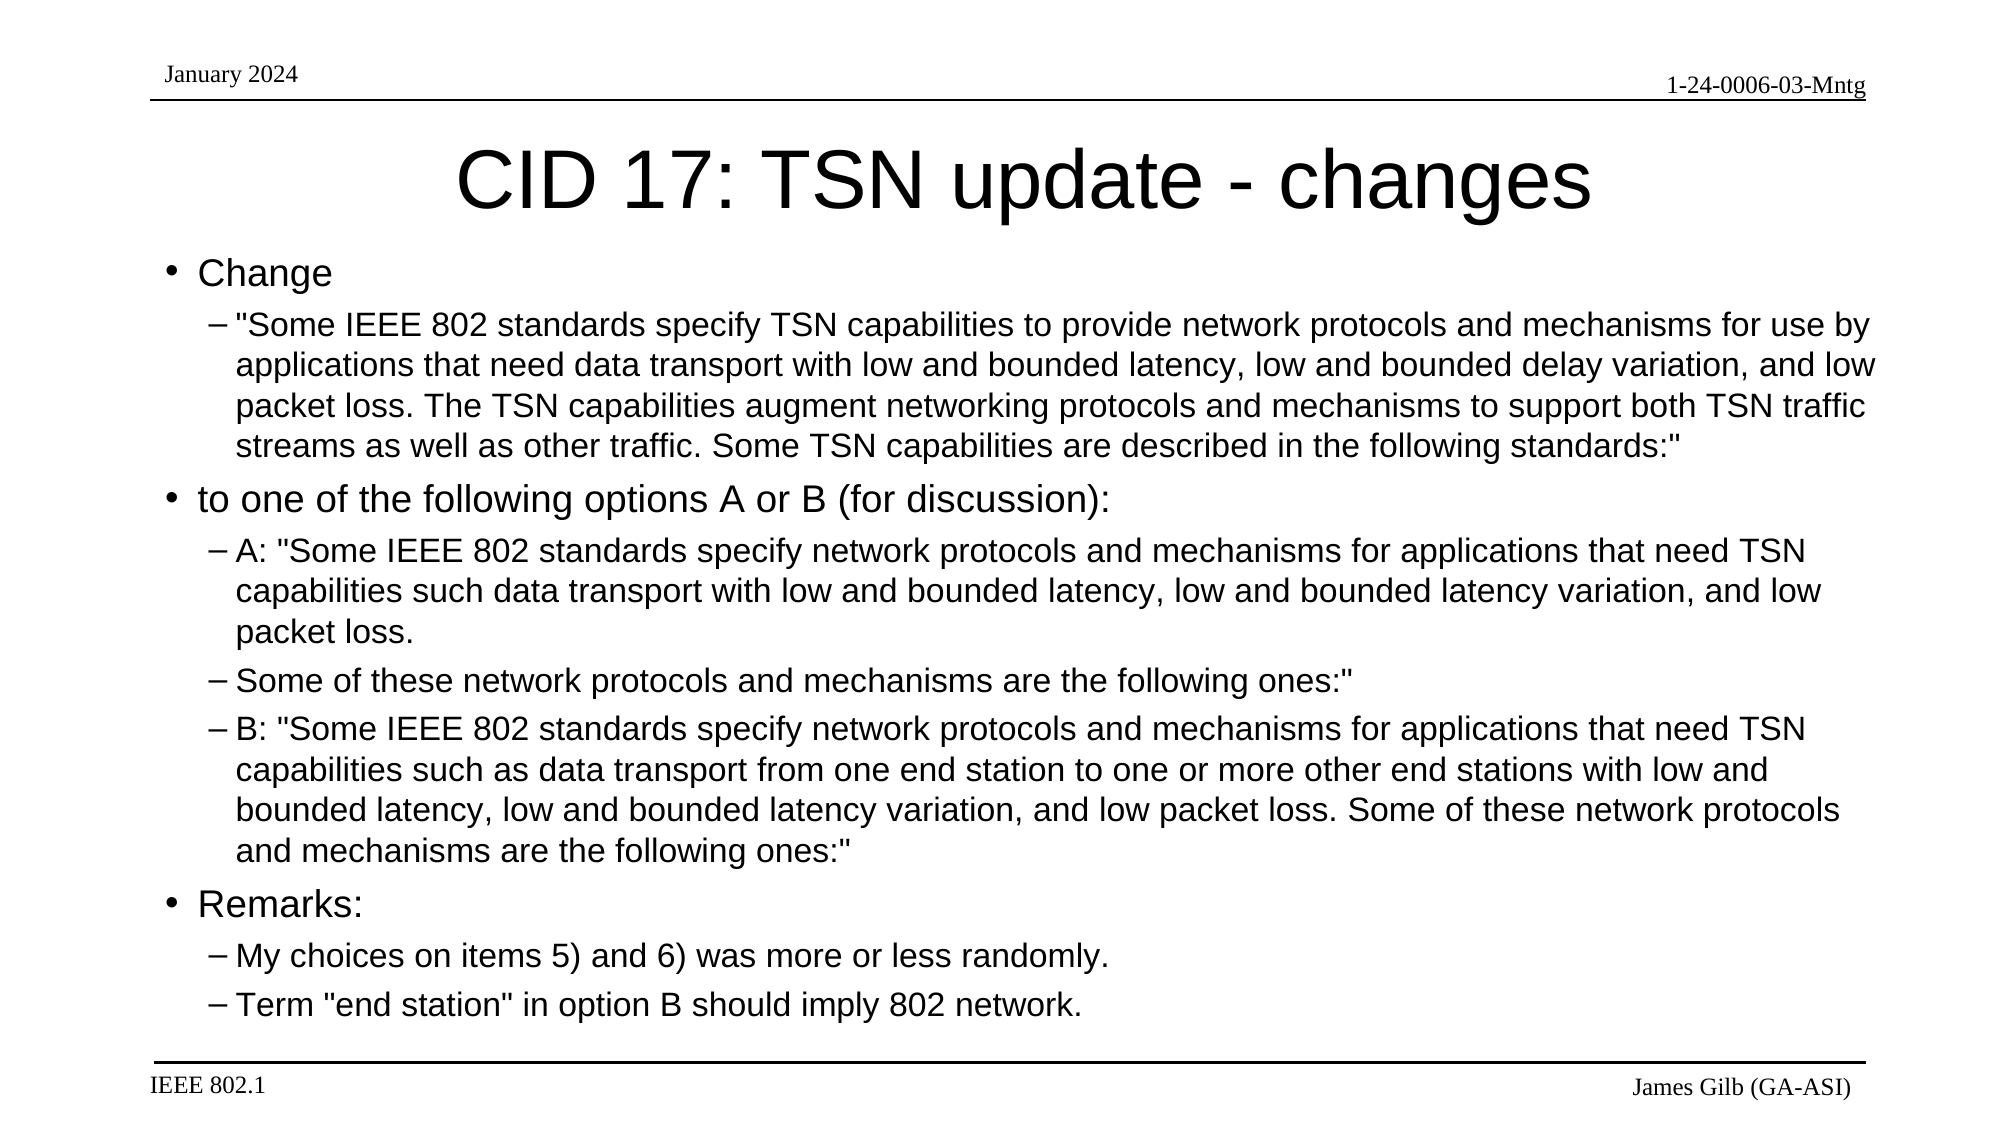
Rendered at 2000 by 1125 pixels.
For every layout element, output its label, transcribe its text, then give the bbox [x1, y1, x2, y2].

title CID 17: TSN update - changes [149, 112, 1900, 238]
list Change "Some IEEE 802 standards specify TSN capabilities to provide network protocols and mechanisms for use by applications that need data transport with low and bounded latency, low and bounded delay variation, and low packet loss. The TSN capabilities augment networking protocols and mechanisms to support both TSN traffic streams as well as other traffic. Some TSN capabilities are described in the following standards:" to one of the following options A or B (for discussion): A: "Some IEEE 802 standards specify network protocols and mechanisms for applications that need TSN capabilities such data transport with low and bounded latency, low and bounded latency variation, and low packet loss. Some of these network protocols and mechanisms are the following ones:" B: "Some IEEE 802 standards specify network protocols and mechanisms for applications that need TSN capabilities such as data transport from one end station to one or more other end stations with low and bounded latency, low and bounded latency variation, and low packet loss. Some of these network protocols and mechanisms are the following ones:" Remarks: My choices on items 5) and 6) was more or less randomly. Term "end station" in option B should imply 802 network. [149, 239, 1900, 1051]
